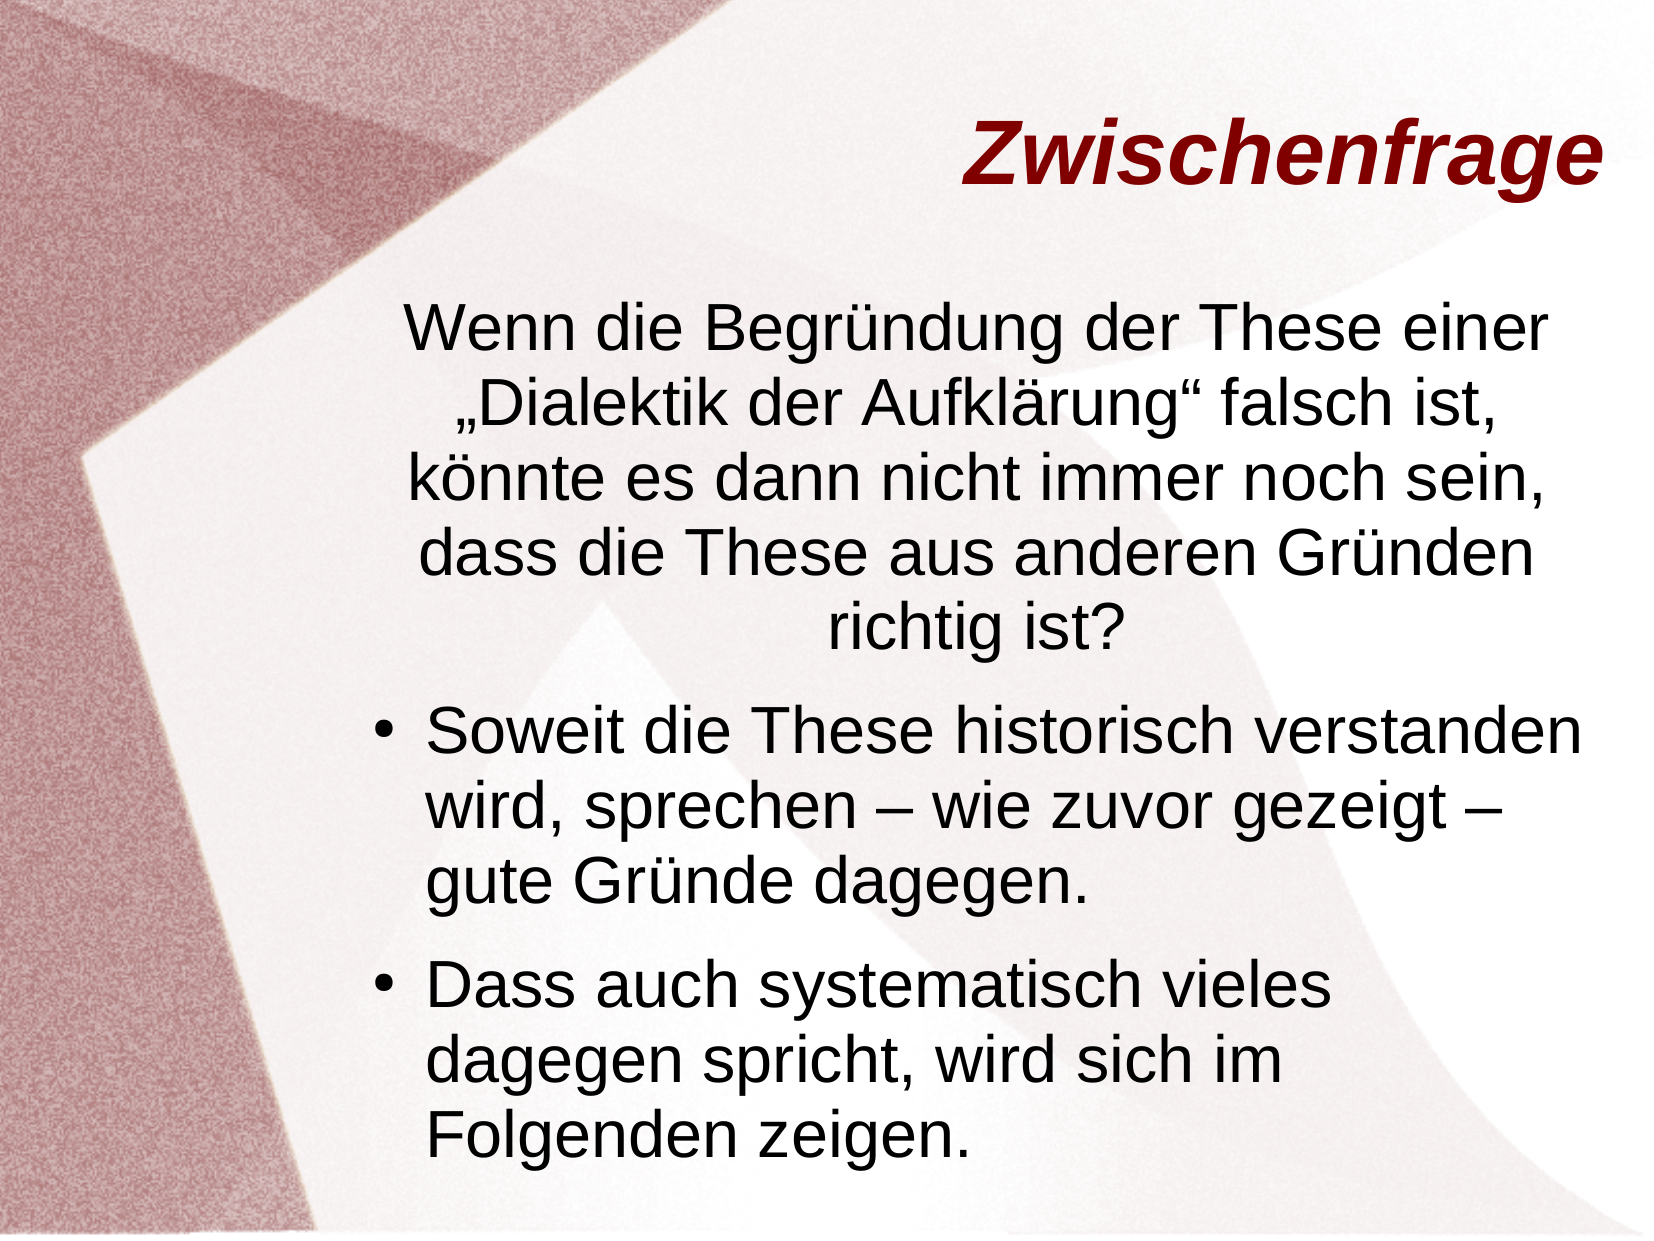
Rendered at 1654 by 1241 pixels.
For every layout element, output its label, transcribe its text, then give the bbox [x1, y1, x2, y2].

list Wenn die Begründung der These einer „Dialektik der Aufklärung“ falsch ist, könnte es dann nicht immer noch sein, dass die These aus anderen Gründen richtig ist? Soweit die These historisch verstanden wird, sprechen – wie zuvor gezeigt – gute Gründe dagegen. Dass auch systematisch vieles dagegen spricht, wird sich im Folgenden zeigen. [354, 290, 1601, 1172]
picture [0, 0, 1654, 1241]
title Zwischenfrage [596, 56, 1607, 250]
